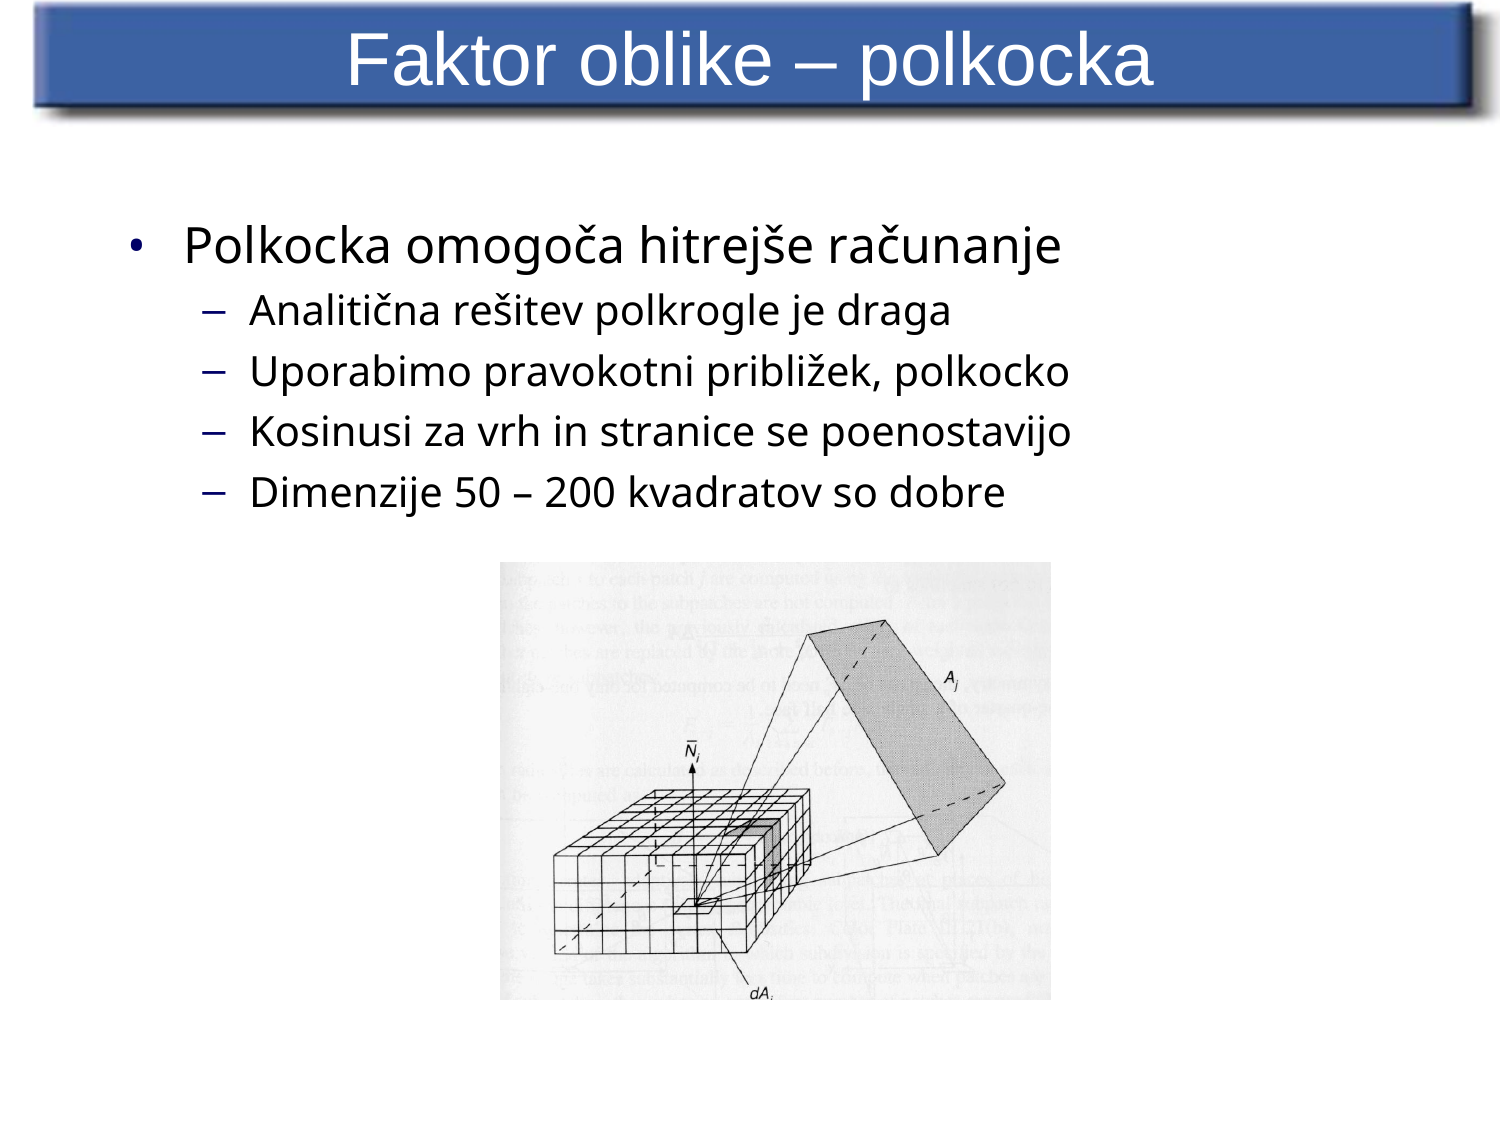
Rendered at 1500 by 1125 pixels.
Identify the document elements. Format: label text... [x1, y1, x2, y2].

picture [500, 562, 1051, 1000]
list Polkocka omogoča hitrejše računanje Analitična rešitev polkrogle je draga Uporabimo pravokotni približek, polkocko Kosinusi za vrh in stranice se poenostavijo Dimenzije 50 – 200 kvadratov so dobre [112, 205, 1388, 894]
picture [32, 0, 1500, 127]
title Faktor oblike – polkocka [112, 0, 1388, 108]
